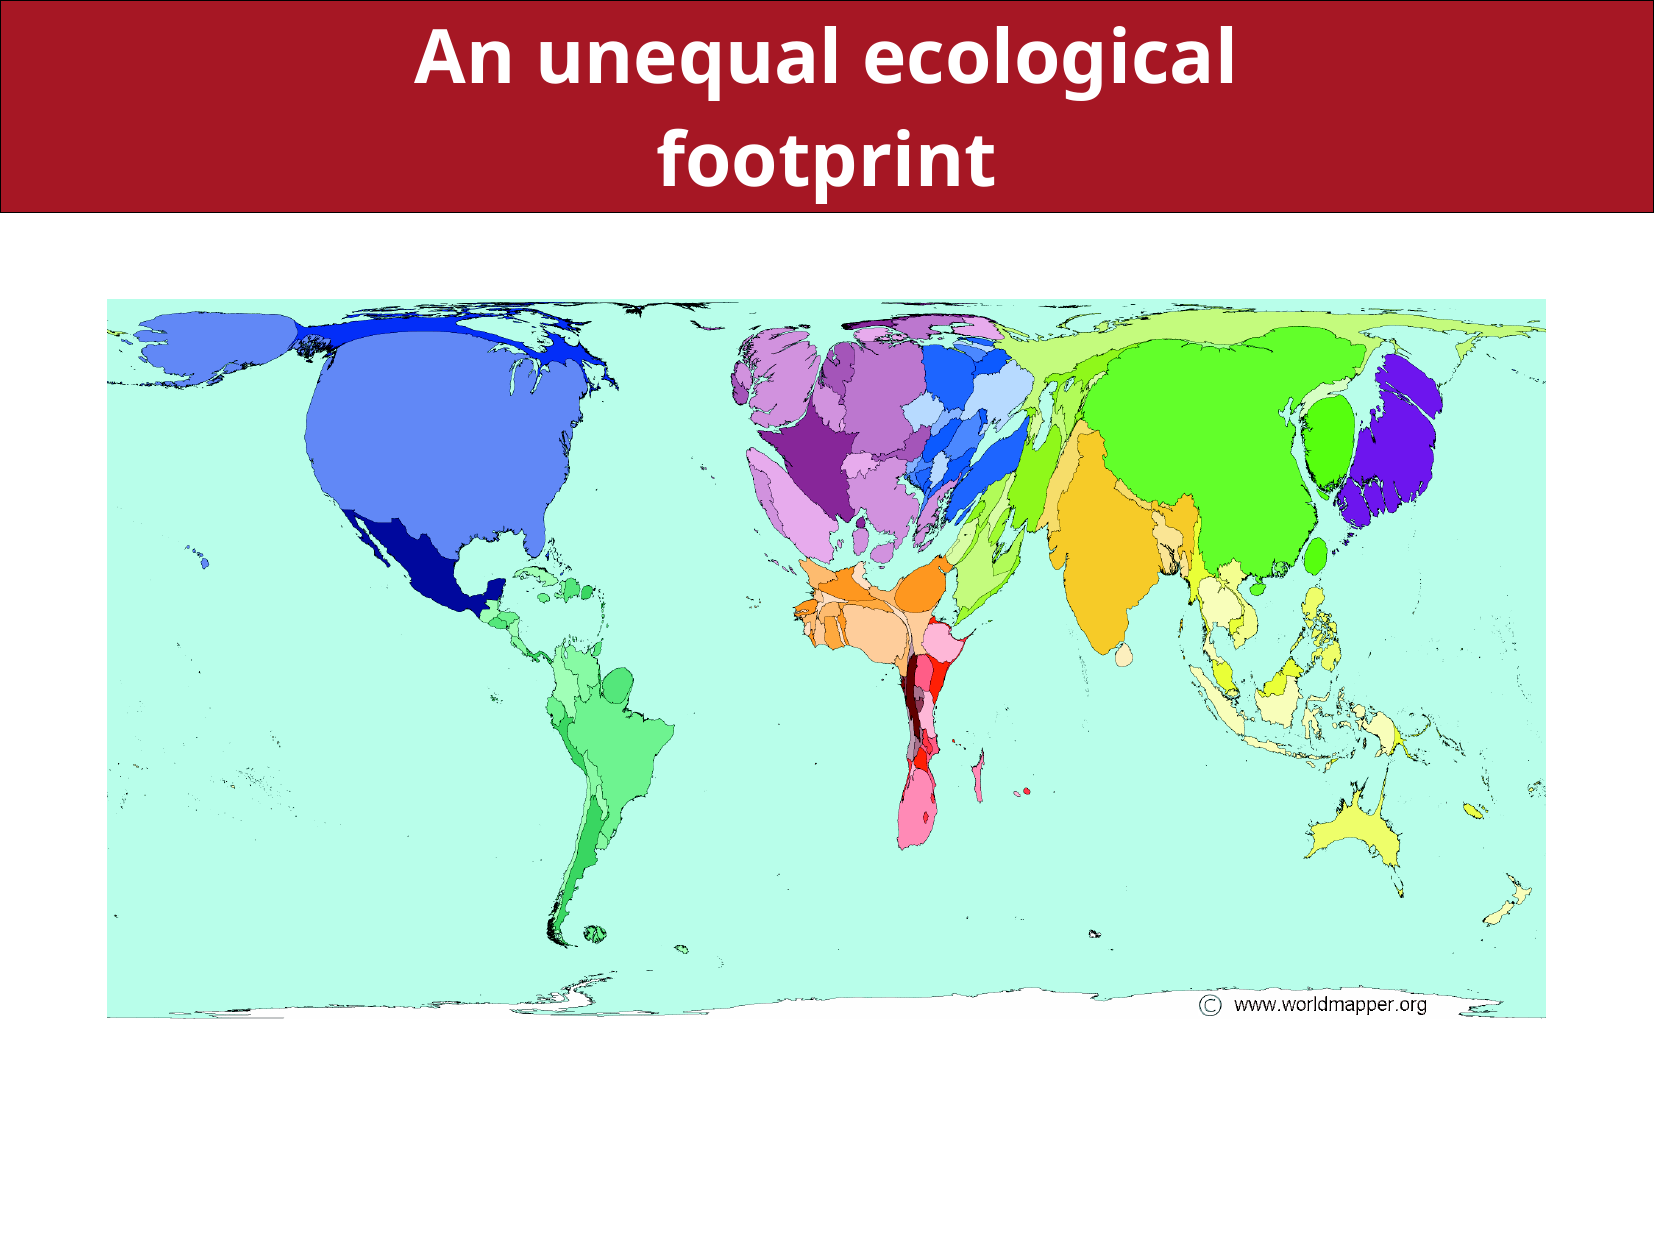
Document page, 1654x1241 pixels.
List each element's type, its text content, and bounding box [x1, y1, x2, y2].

picture [107, 299, 1546, 1019]
title An unequal ecological footprint [321, 23, 1332, 189]
